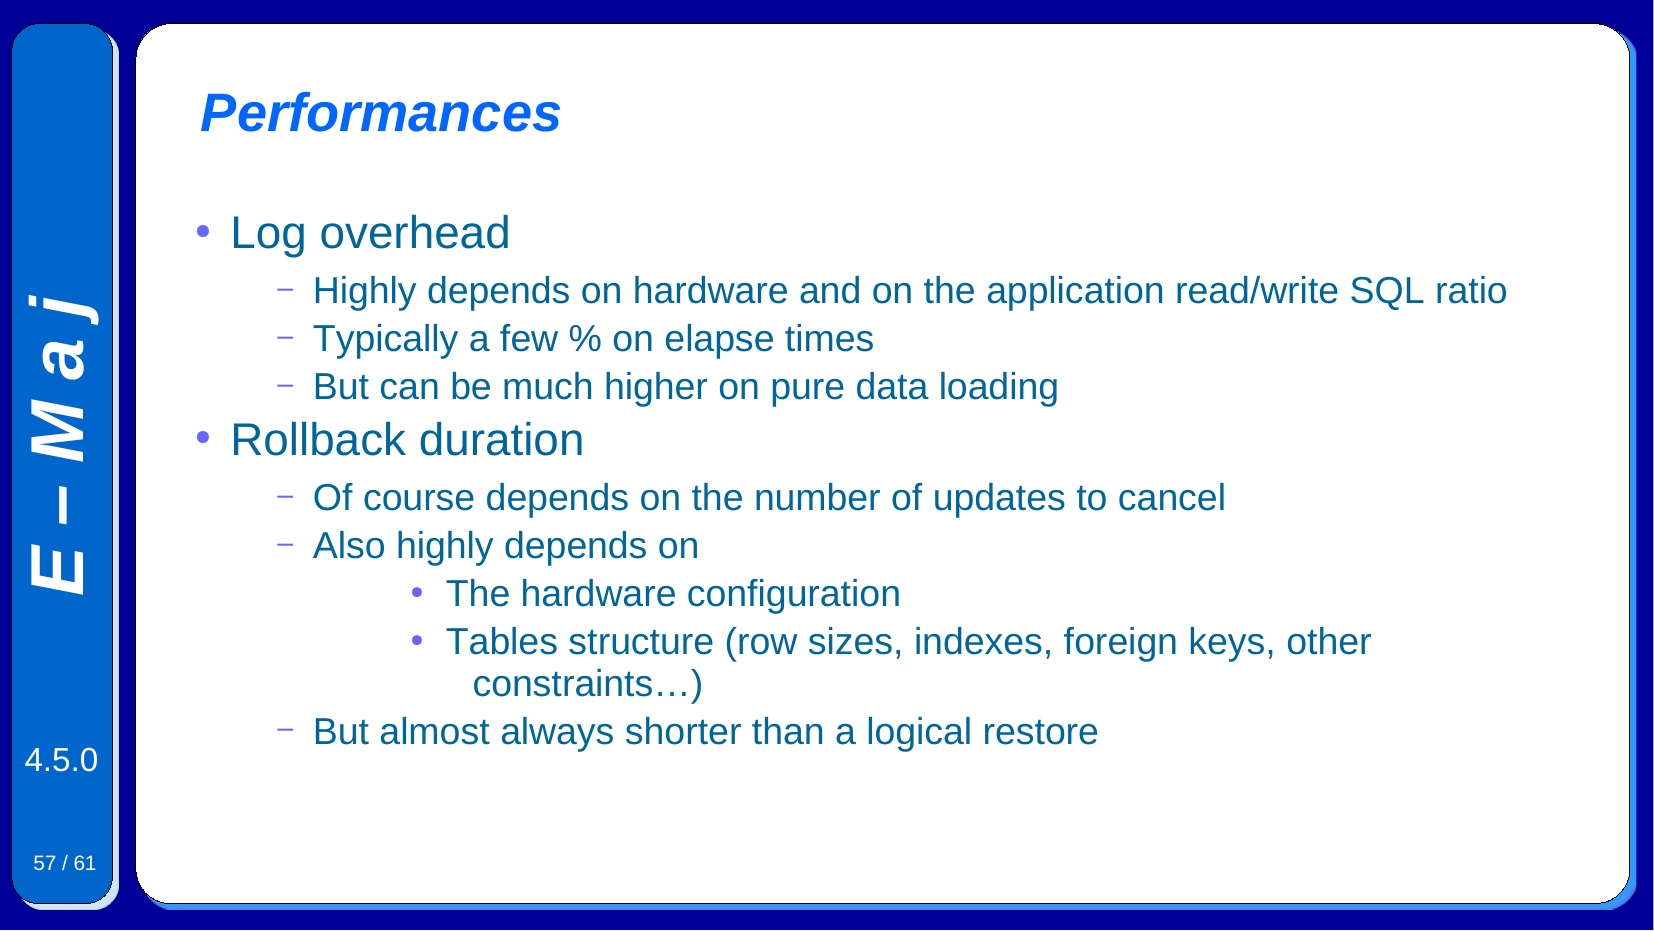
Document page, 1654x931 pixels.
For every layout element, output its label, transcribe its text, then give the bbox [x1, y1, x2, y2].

list Log overhead Highly depends on hardware and on the application read/write SQL ratio Typically a few % on elapse times But can be much higher on pure data loading Rollback duration Of course depends on the number of updates to cancel Also highly depends on The hardware configuration Tables structure (row sizes, indexes, foreign keys, other constraints…) But almost always shorter than a logical restore [177, 206, 1587, 827]
title Performances [200, 34, 1575, 191]
